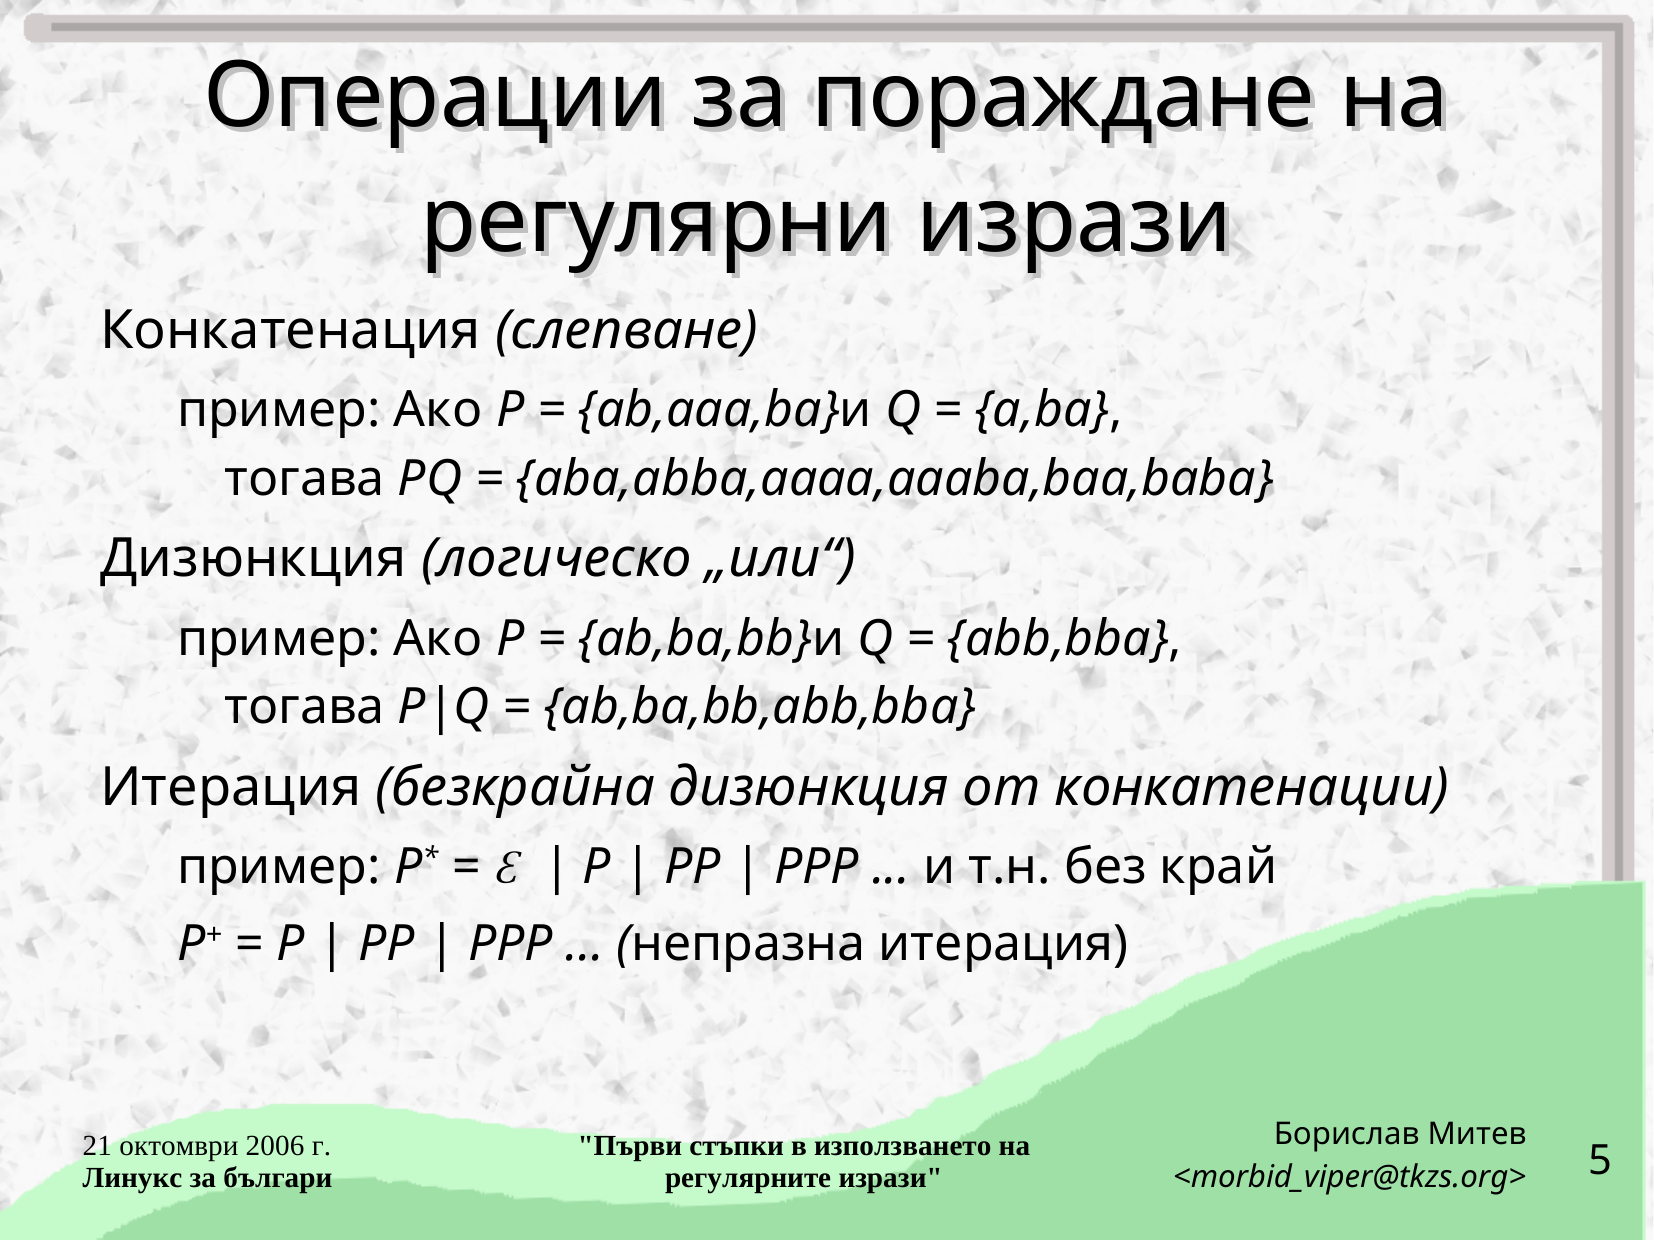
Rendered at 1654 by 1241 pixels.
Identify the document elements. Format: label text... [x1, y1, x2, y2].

title Операции за пораждане на регулярни изрази [82, 18, 1571, 288]
picture [0, 0, 1654, 1240]
list Конкатенация (слепване) пример: Ако P = {ab,aaa,ba}и Q = {a,ba}, тогава PQ = {aba,abba,aaaa,aaaba,baa,baba} Дизюнкция (логическо „или“) пример: Ако P = {ab,ba,bb}и Q = {abb,bba}, тогава P|Q = {ab,ba,bb,abb,bba} Итерация (безкрайна дизюнкция от конкатенации) пример: P* = ℇ | P | PP | PPP ... и т.н. без край P+ = P | PP | PPP ... (непразна итерация) [82, 290, 1571, 1109]
